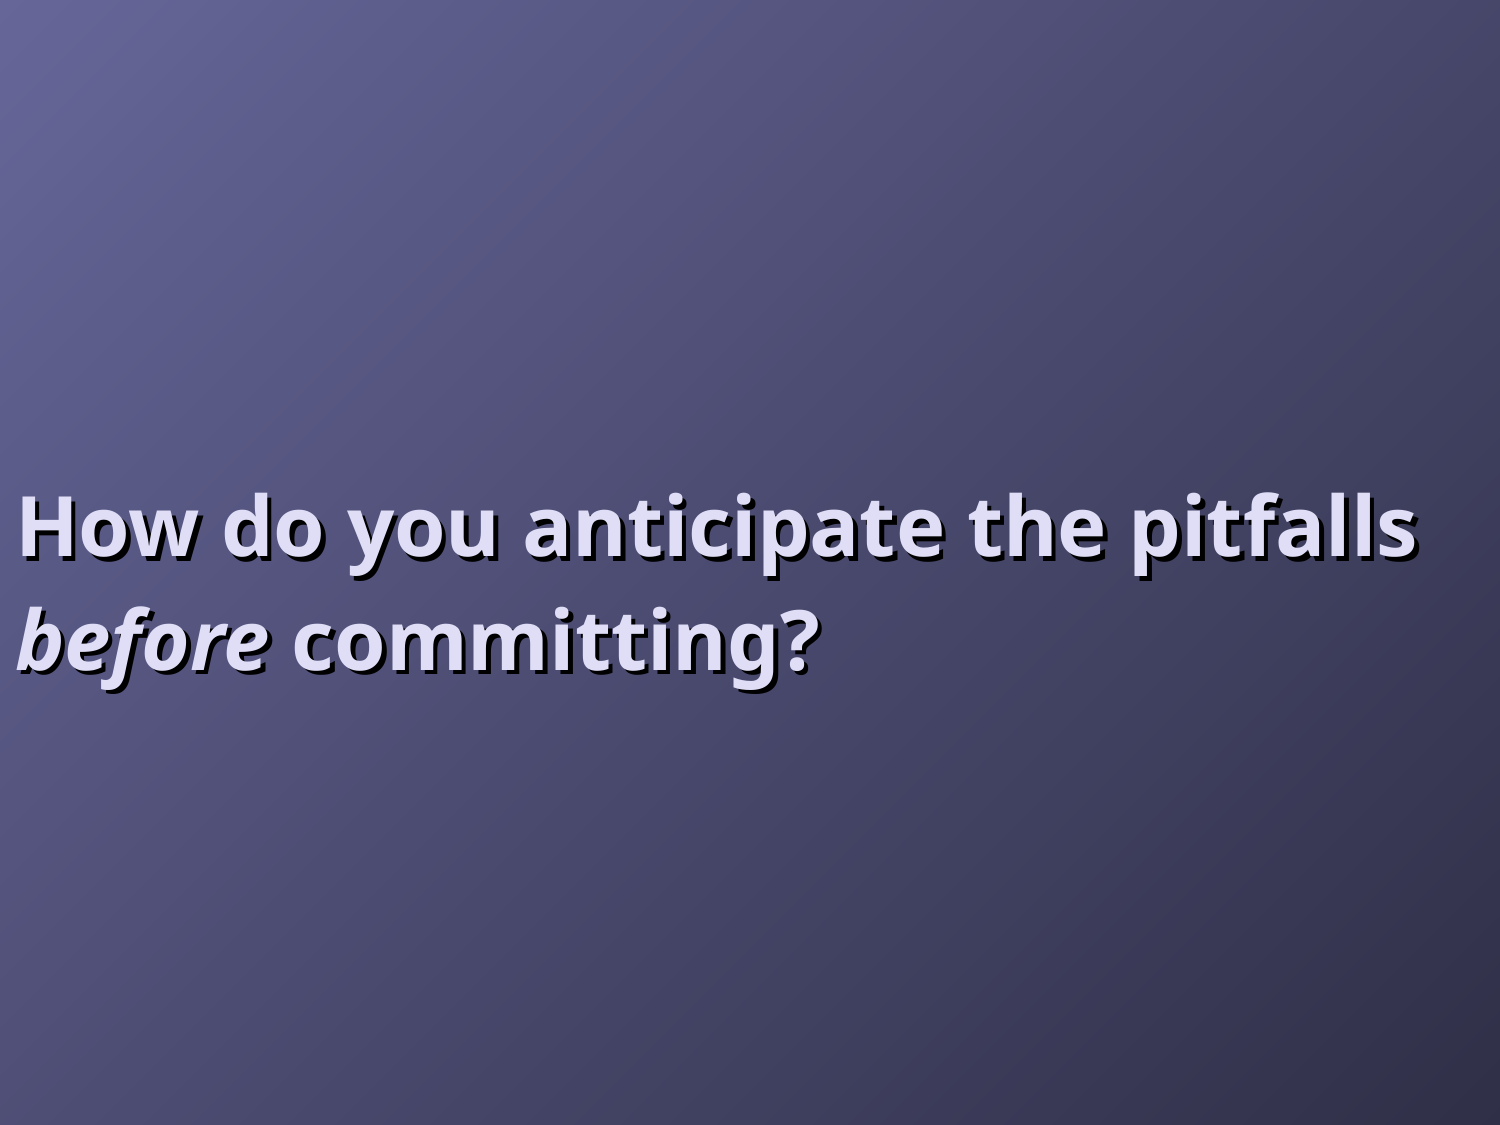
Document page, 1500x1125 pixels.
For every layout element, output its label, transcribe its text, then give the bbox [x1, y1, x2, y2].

title How do you anticipate the pitfalls before committing? [0, 473, 1500, 689]
